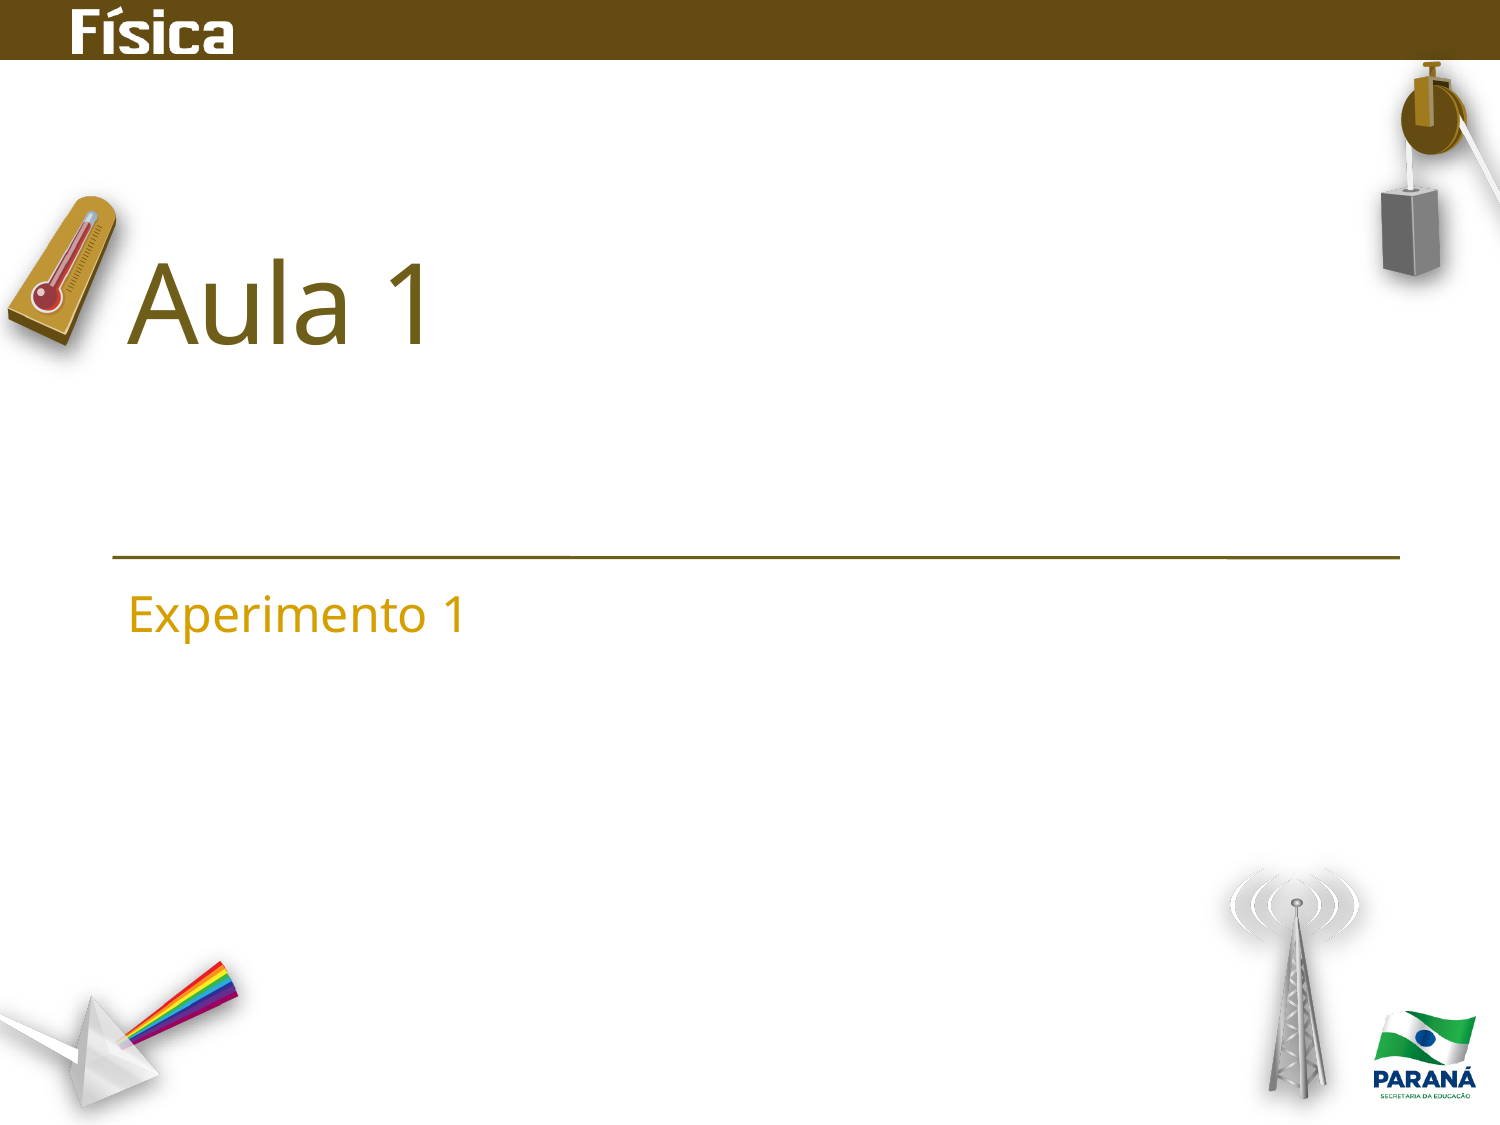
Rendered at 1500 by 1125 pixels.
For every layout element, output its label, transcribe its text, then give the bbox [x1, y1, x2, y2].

picture [1352, 35, 1500, 315]
picture [0, 174, 153, 388]
picture [1198, 841, 1476, 1125]
picture [0, 934, 270, 1125]
title Aula 1 [112, 224, 1400, 542]
list Experimento 1 [112, 575, 1163, 863]
picture [72, 6, 233, 54]
